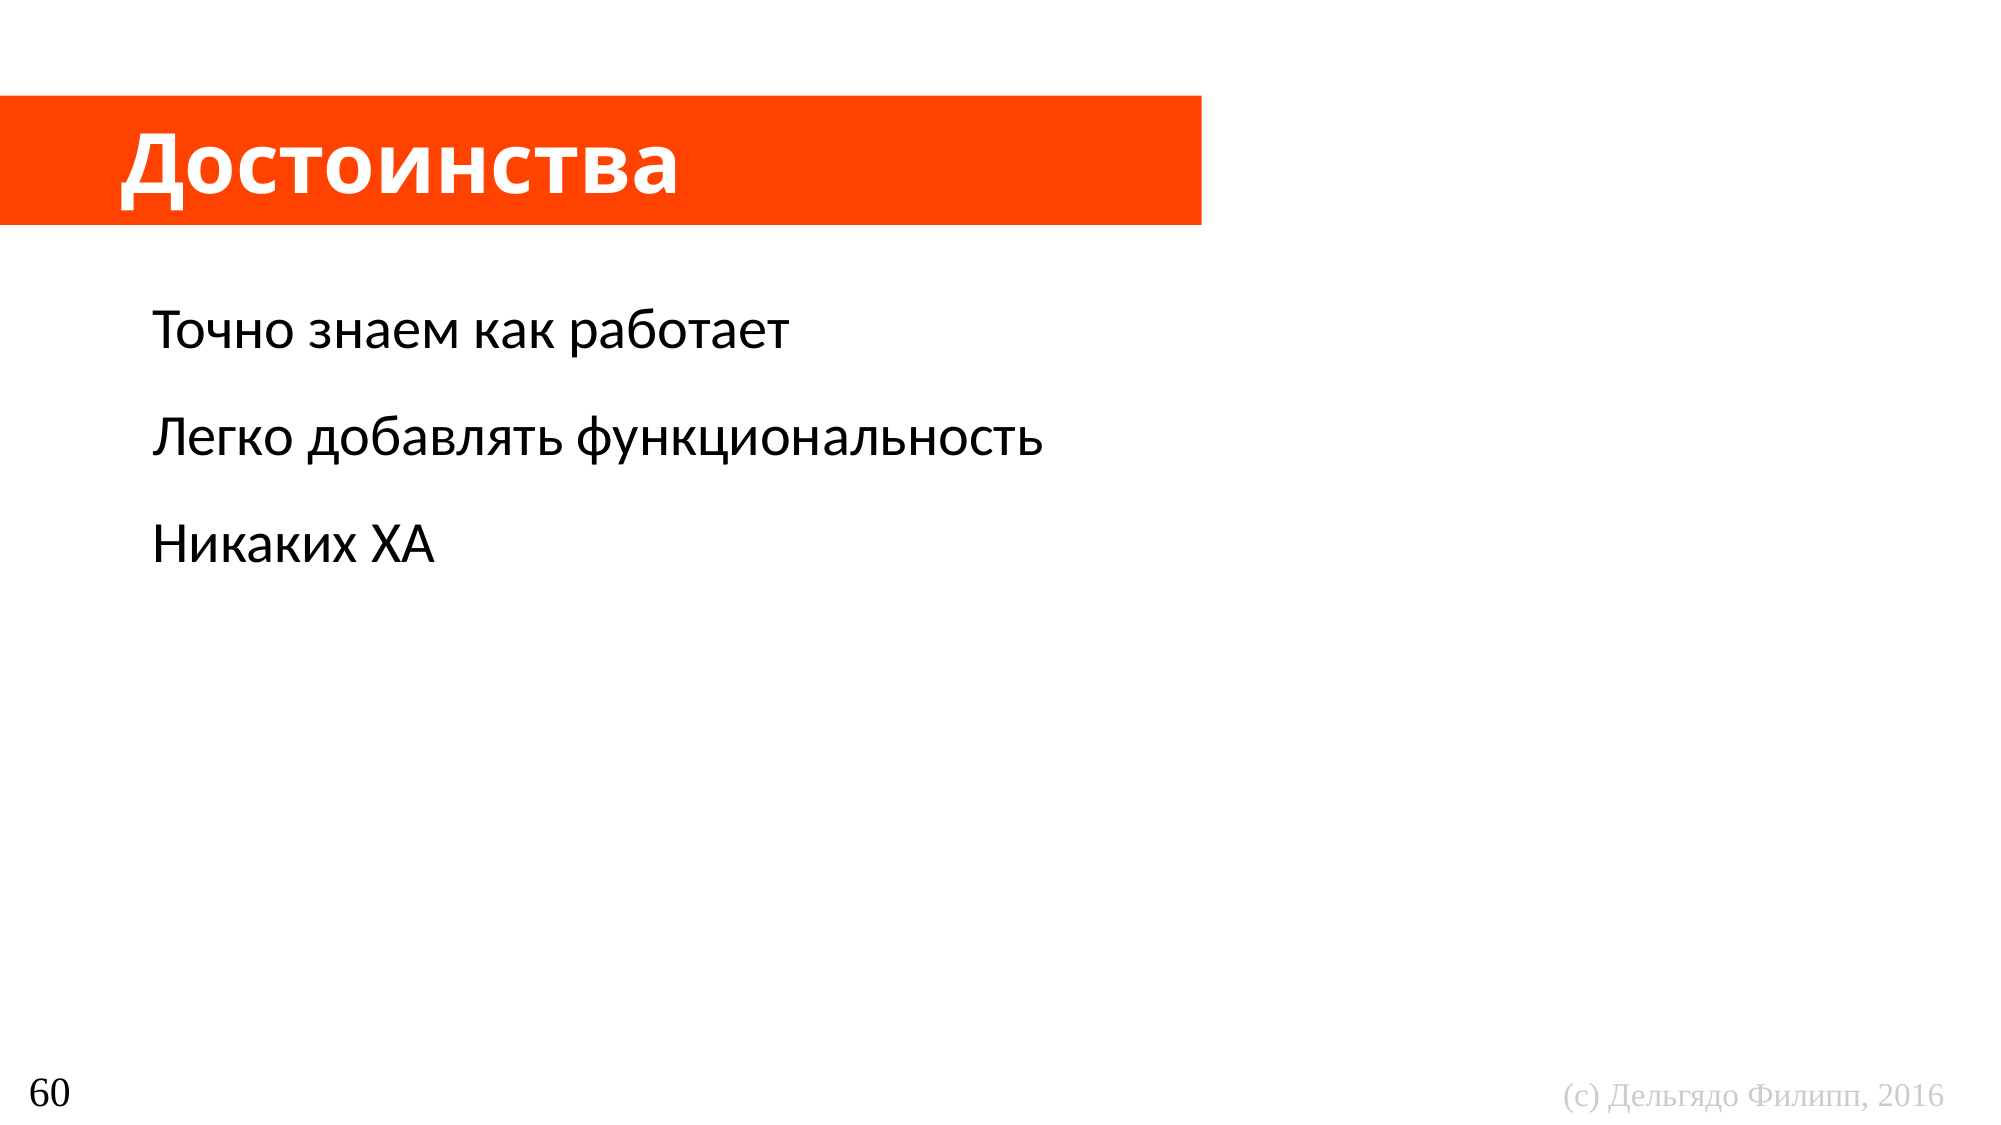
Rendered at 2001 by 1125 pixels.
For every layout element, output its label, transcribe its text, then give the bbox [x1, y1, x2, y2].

title Достоинства [0, 95, 1202, 225]
list Точно знаем как работает Легко добавлять функциональность Никаких XA [137, 282, 1863, 1014]
